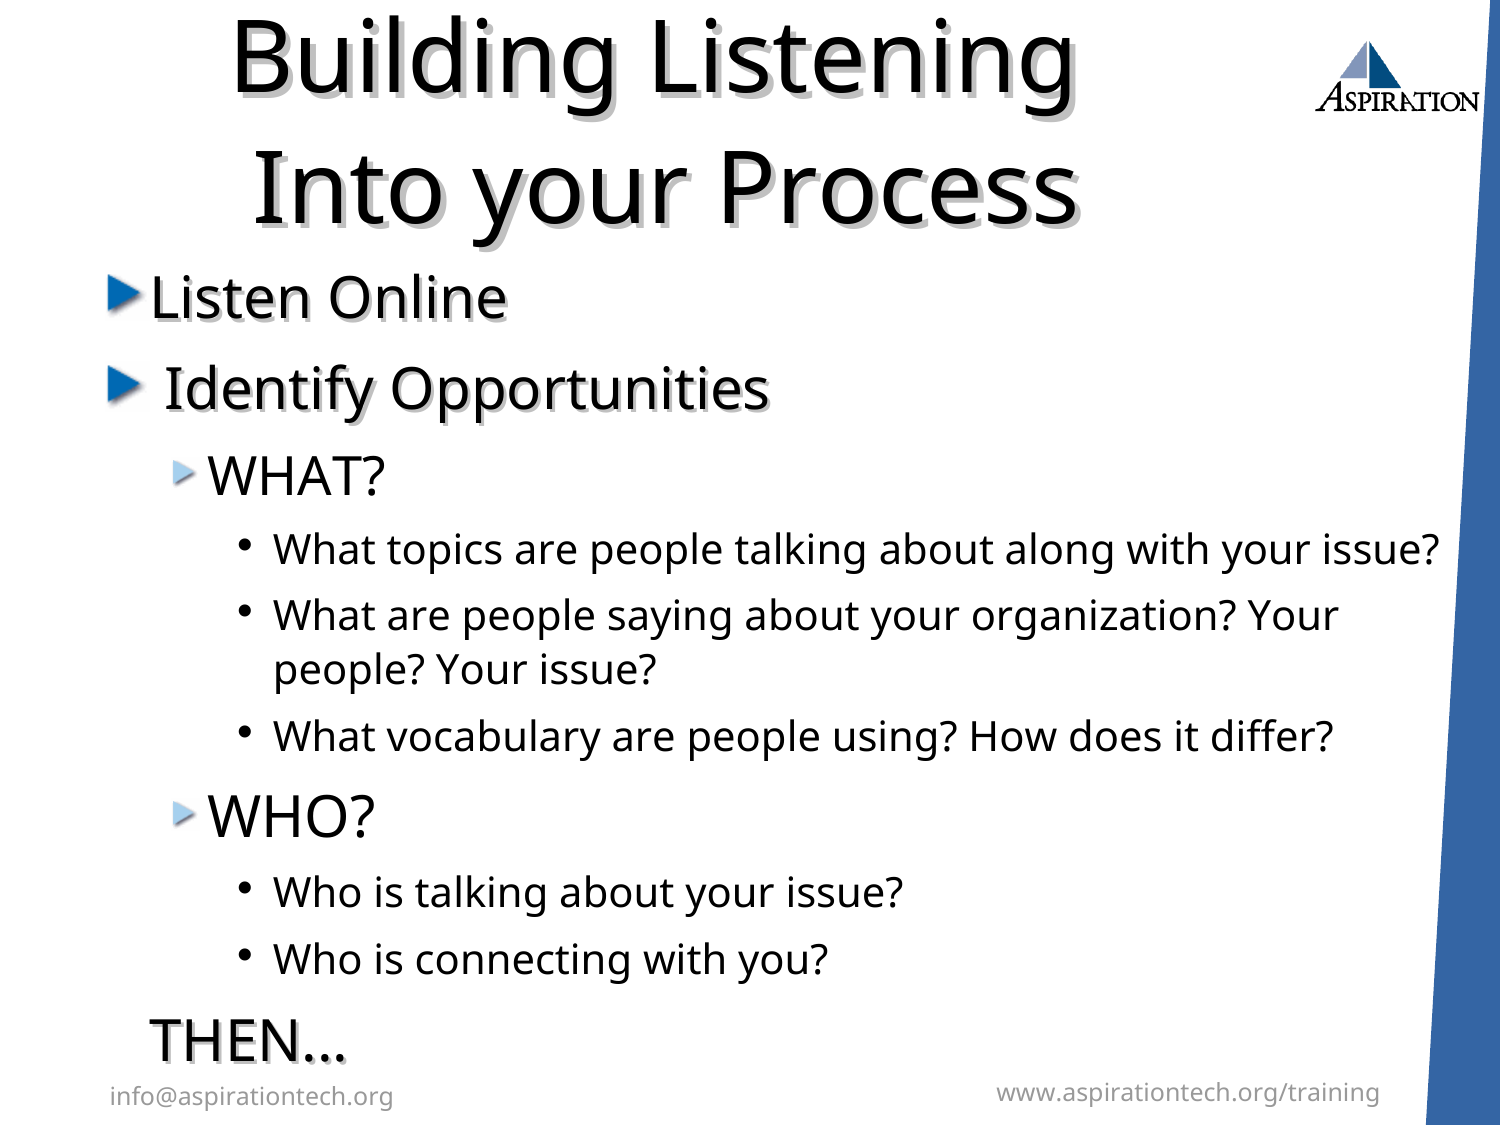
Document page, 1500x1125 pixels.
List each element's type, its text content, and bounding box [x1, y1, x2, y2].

title Building Listening Into your Process [49, 19, 1284, 206]
list Listen Online Identify Opportunities WHAT? What topics are people talking about along with your issue? What are people saying about your organization? Your people? Your issue? What vocabulary are people using? How does it differ? WHO? Who is talking about your issue? Who is connecting with you? THEN... [49, 256, 1447, 1074]
picture [1315, 41, 1480, 120]
